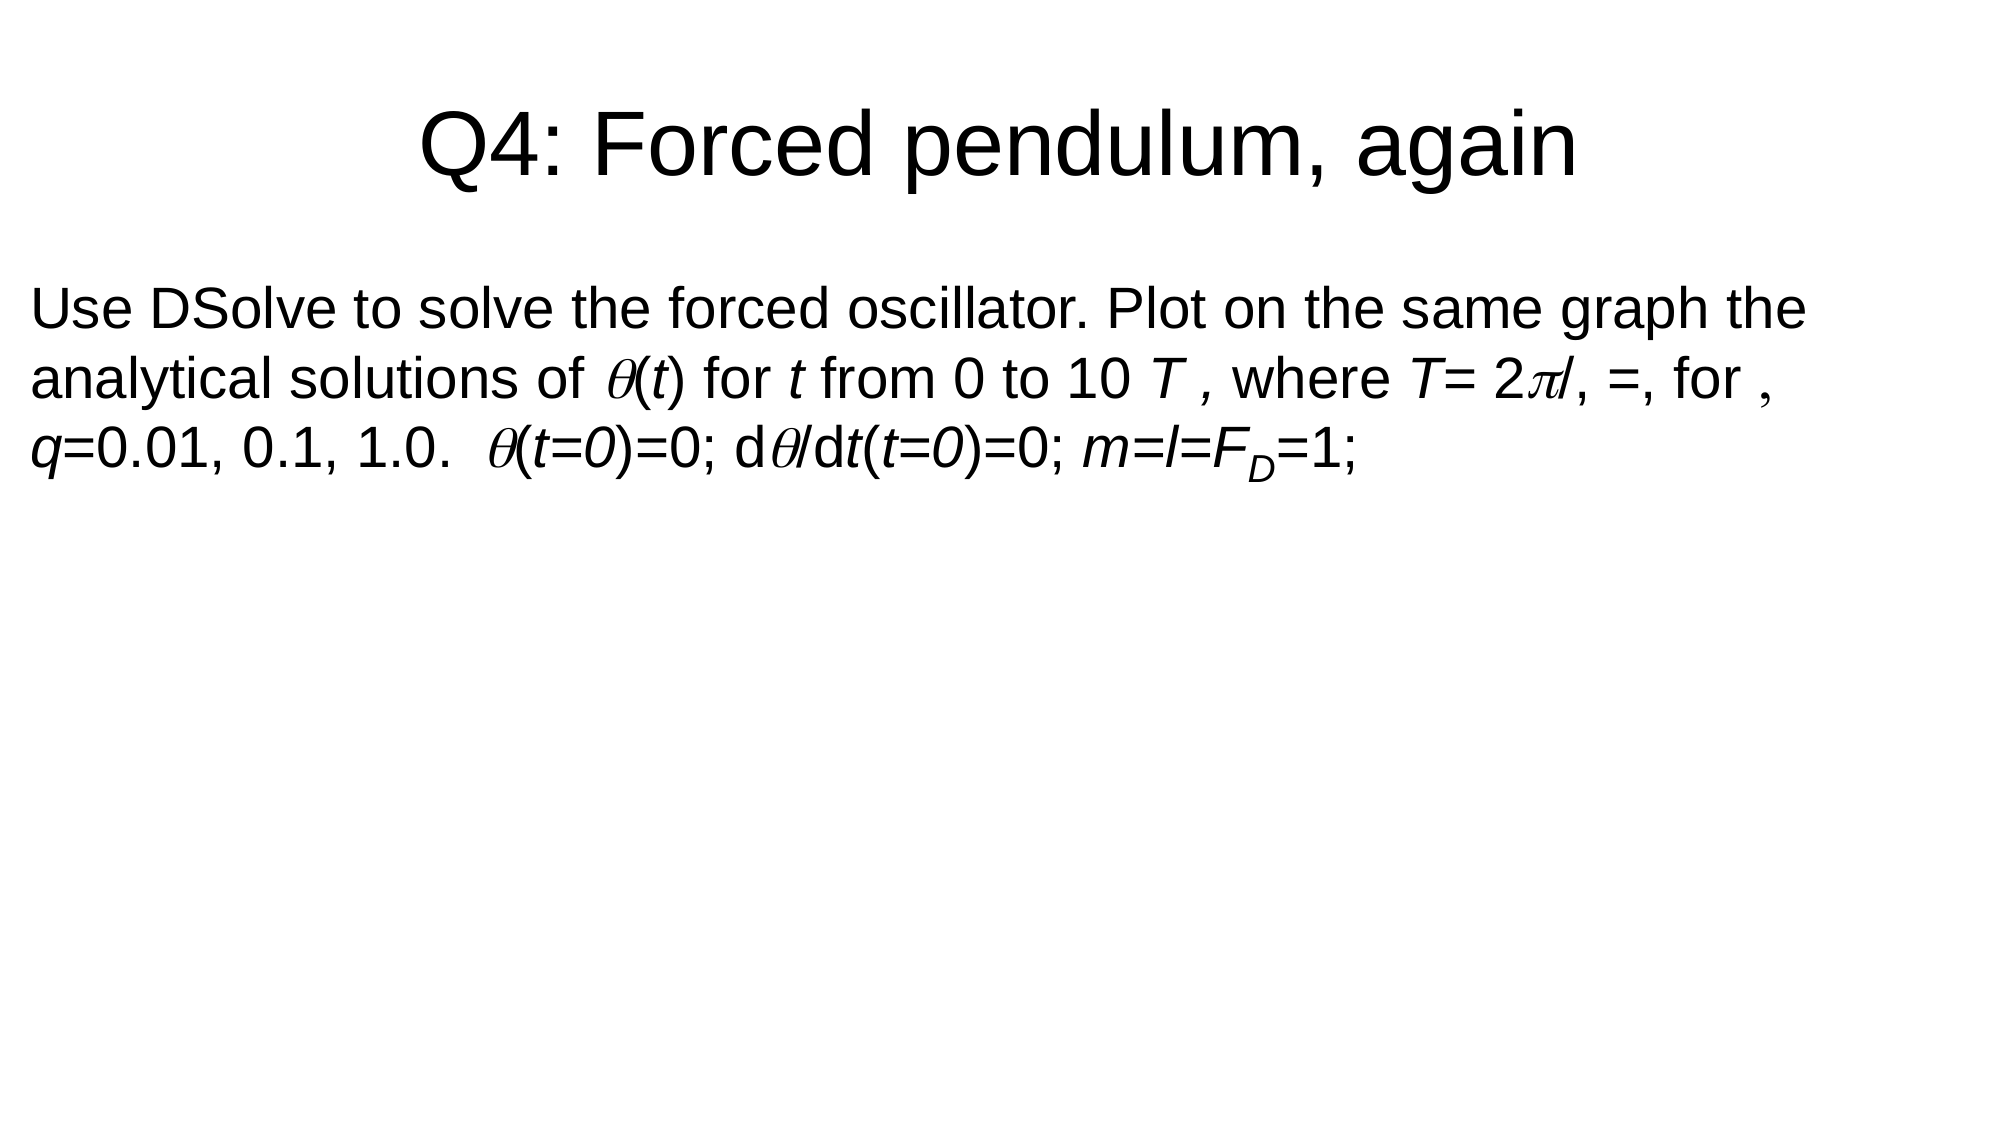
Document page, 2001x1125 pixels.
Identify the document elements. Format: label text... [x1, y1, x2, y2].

title Q4: Forced pendulum, again [99, 44, 1900, 233]
list Use DSolve to solve the forced oscillator. Plot on the same graph the analytical solutions of q(t) for t from 0 to 10 T , where T= 2p/, =, for , q=0.01, 0.1, 1.0. q(t=0)=0; dq/dt(t=0)=0; m=l=FD=1; [30, 270, 1981, 1096]
